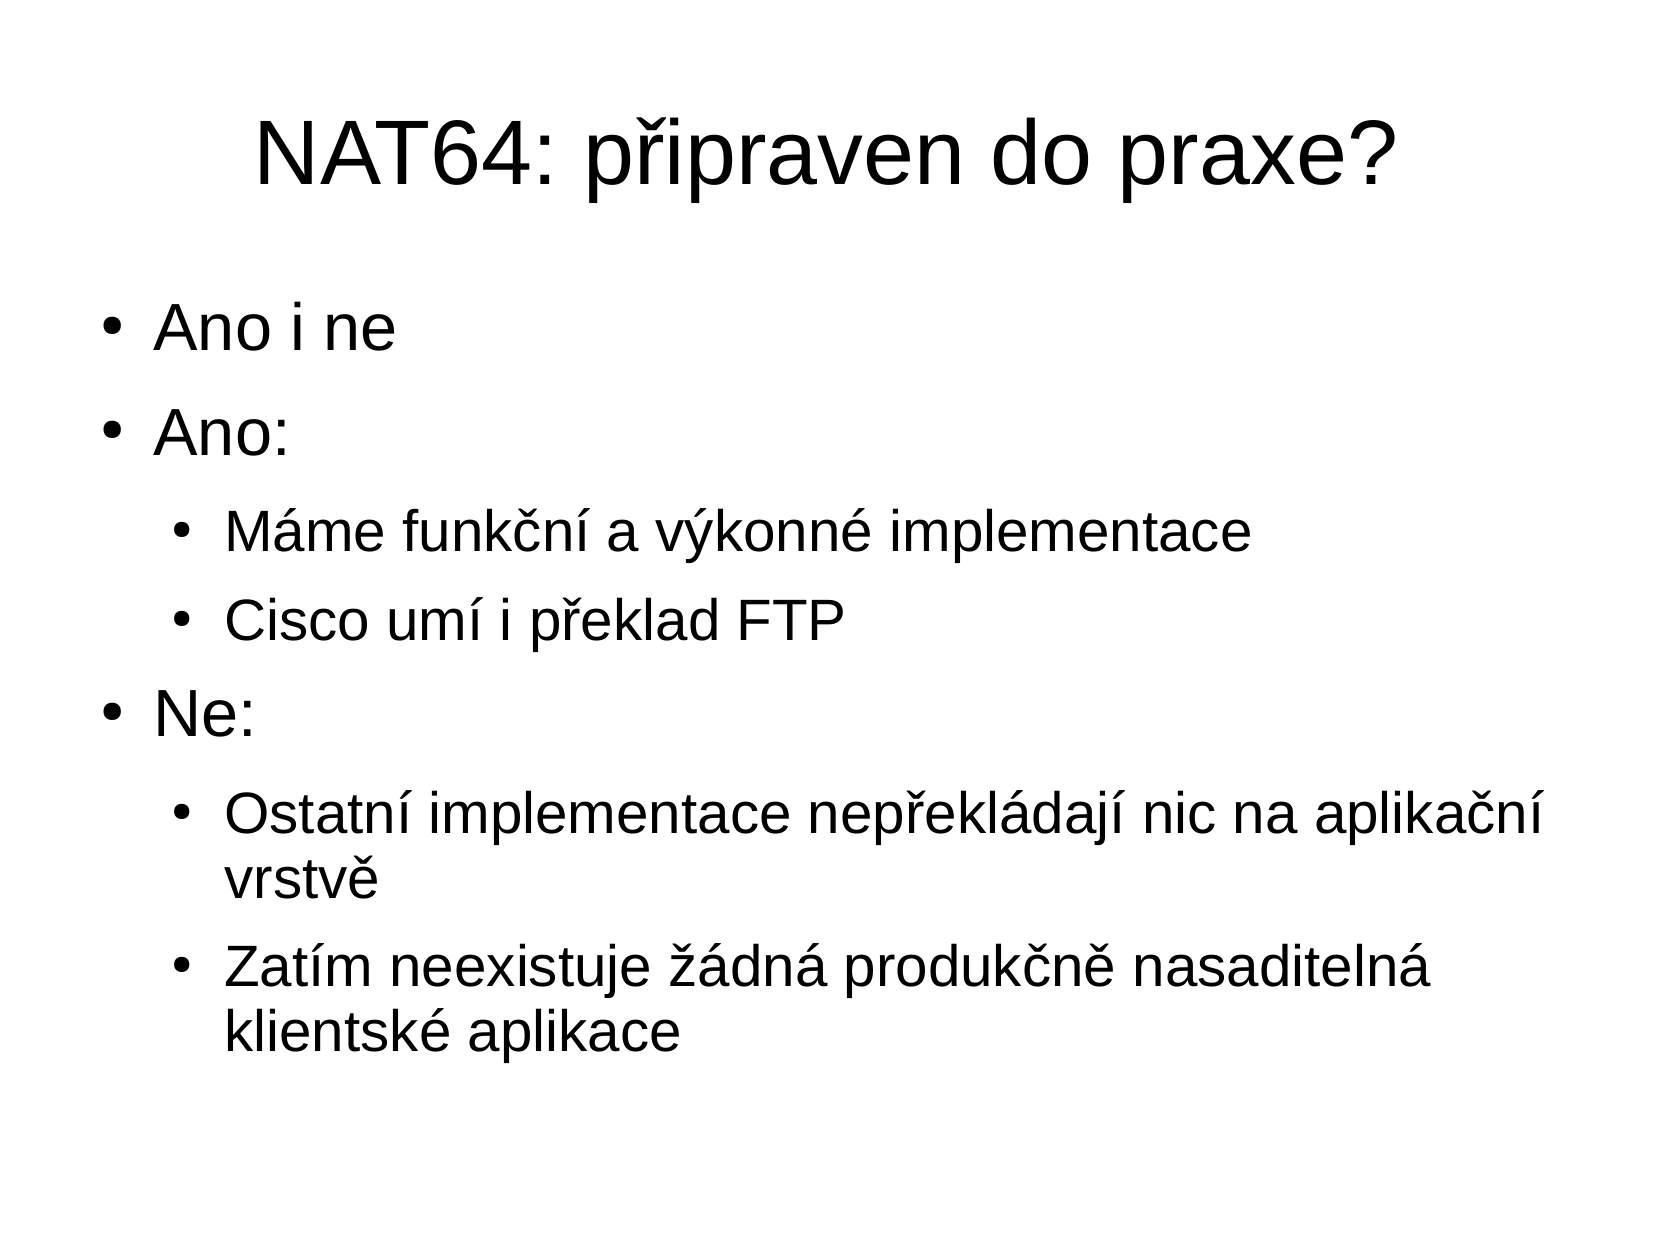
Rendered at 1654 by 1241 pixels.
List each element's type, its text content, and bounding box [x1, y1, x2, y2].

title NAT64: připraven do praxe? [82, 49, 1571, 257]
list Ano i ne Ano: Máme funkční a výkonné implementace Cisco umí i překlad FTP Ne: Ostatní implementace nepřekládají nic na aplikační vrstvě Zatím neexistuje žádná produkčně nasaditelná klientské aplikace [82, 290, 1571, 1109]
